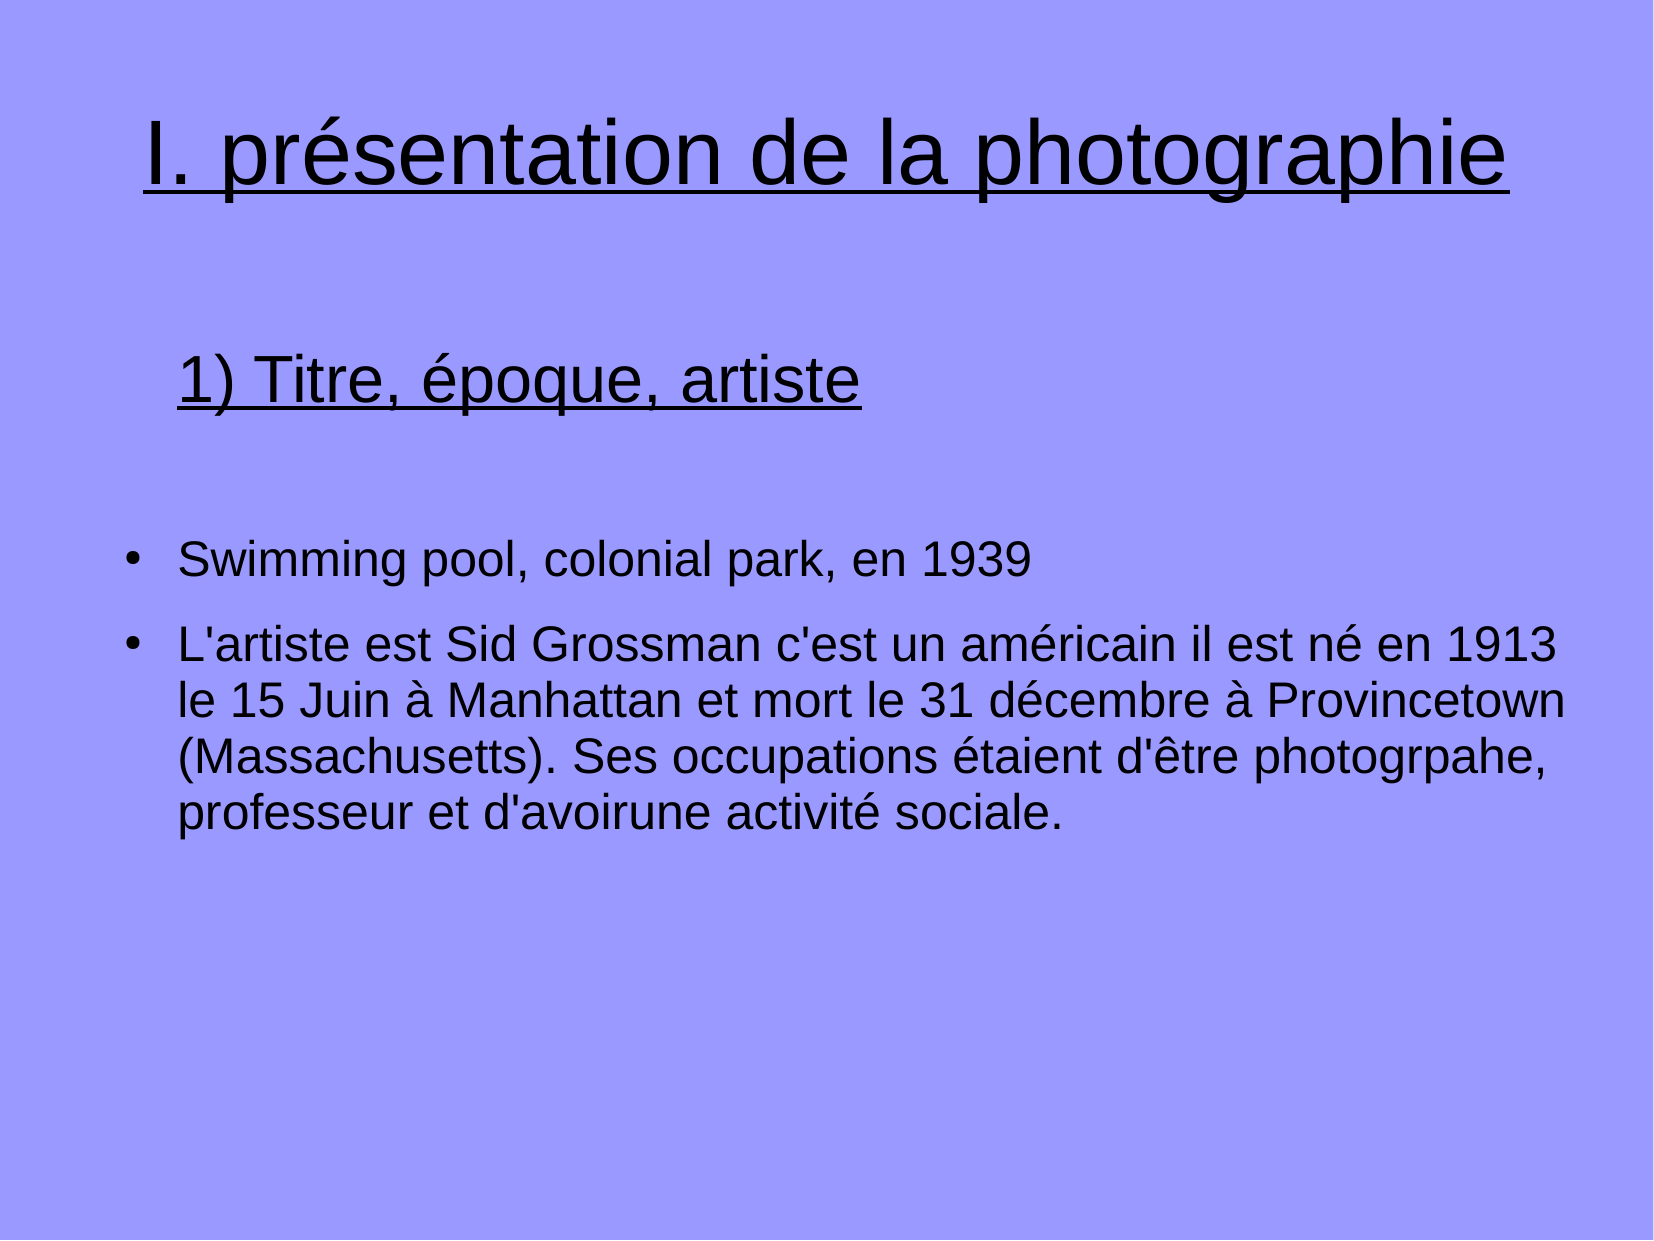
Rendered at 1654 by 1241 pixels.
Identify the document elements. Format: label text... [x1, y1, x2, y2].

list 1) Titre, époque, artiste Swimming pool, colonial park, en 1939 L'artiste est Sid Grossman c'est un américain il est né en 1913 le 15 Juin à Manhattan et mort le 31 décembre à Provincetown (Massachusetts). Ses occupations étaient d'être photogrpahe, professeur et d'avoirune activité sociale. [106, 237, 1583, 1111]
title I. présentation de la photographie [82, 49, 1571, 257]
